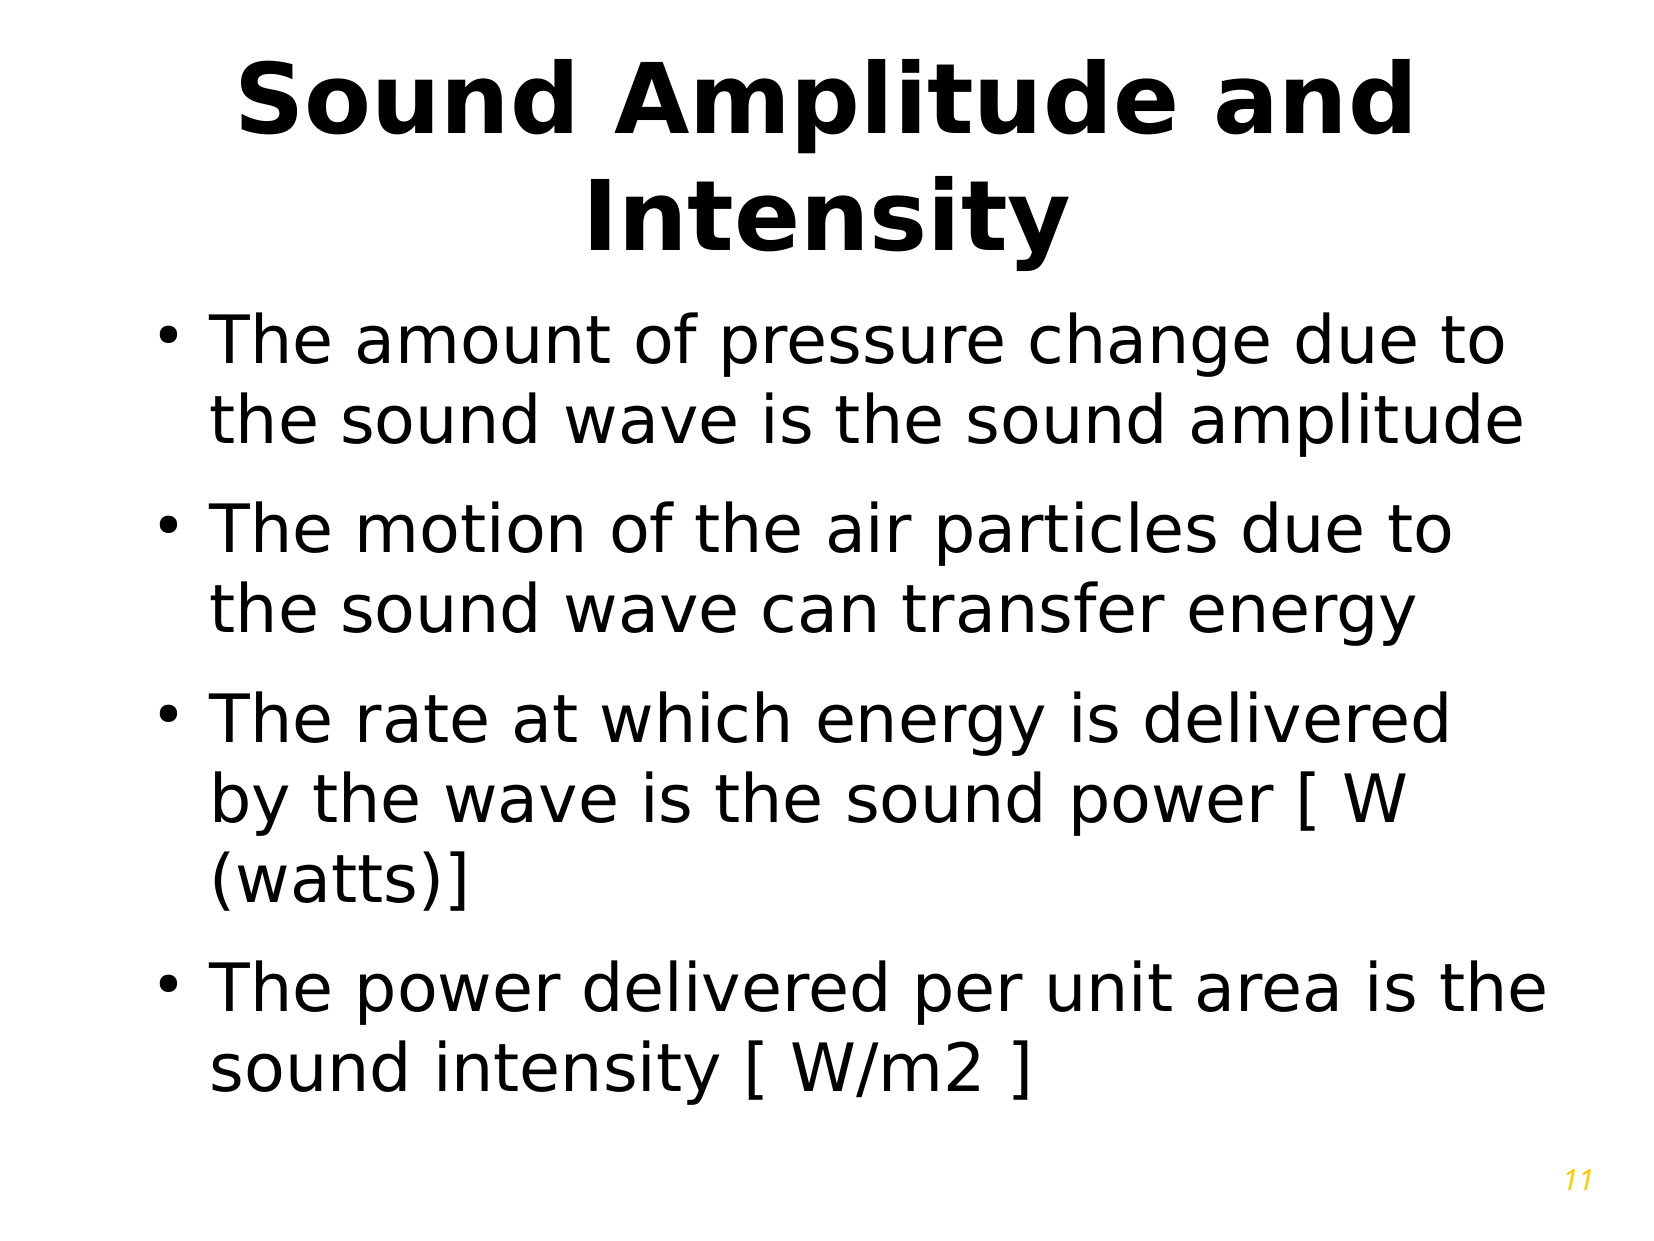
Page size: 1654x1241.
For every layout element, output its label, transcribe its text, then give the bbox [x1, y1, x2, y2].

list The amount of pressure change due to the sound wave is the sound amplitude The motion of the air particles due to the sound wave can transfer energy The rate at which energy is delivered by the wave is the sound power [ W (watts)] The power delivered per unit area is the sound intensity [ W/m2 ] [124, 289, 1571, 1108]
slide_number <skaitlis> [1339, 1153, 1610, 1241]
title Sound Amplitude and Intensity [82, 49, 1571, 257]
